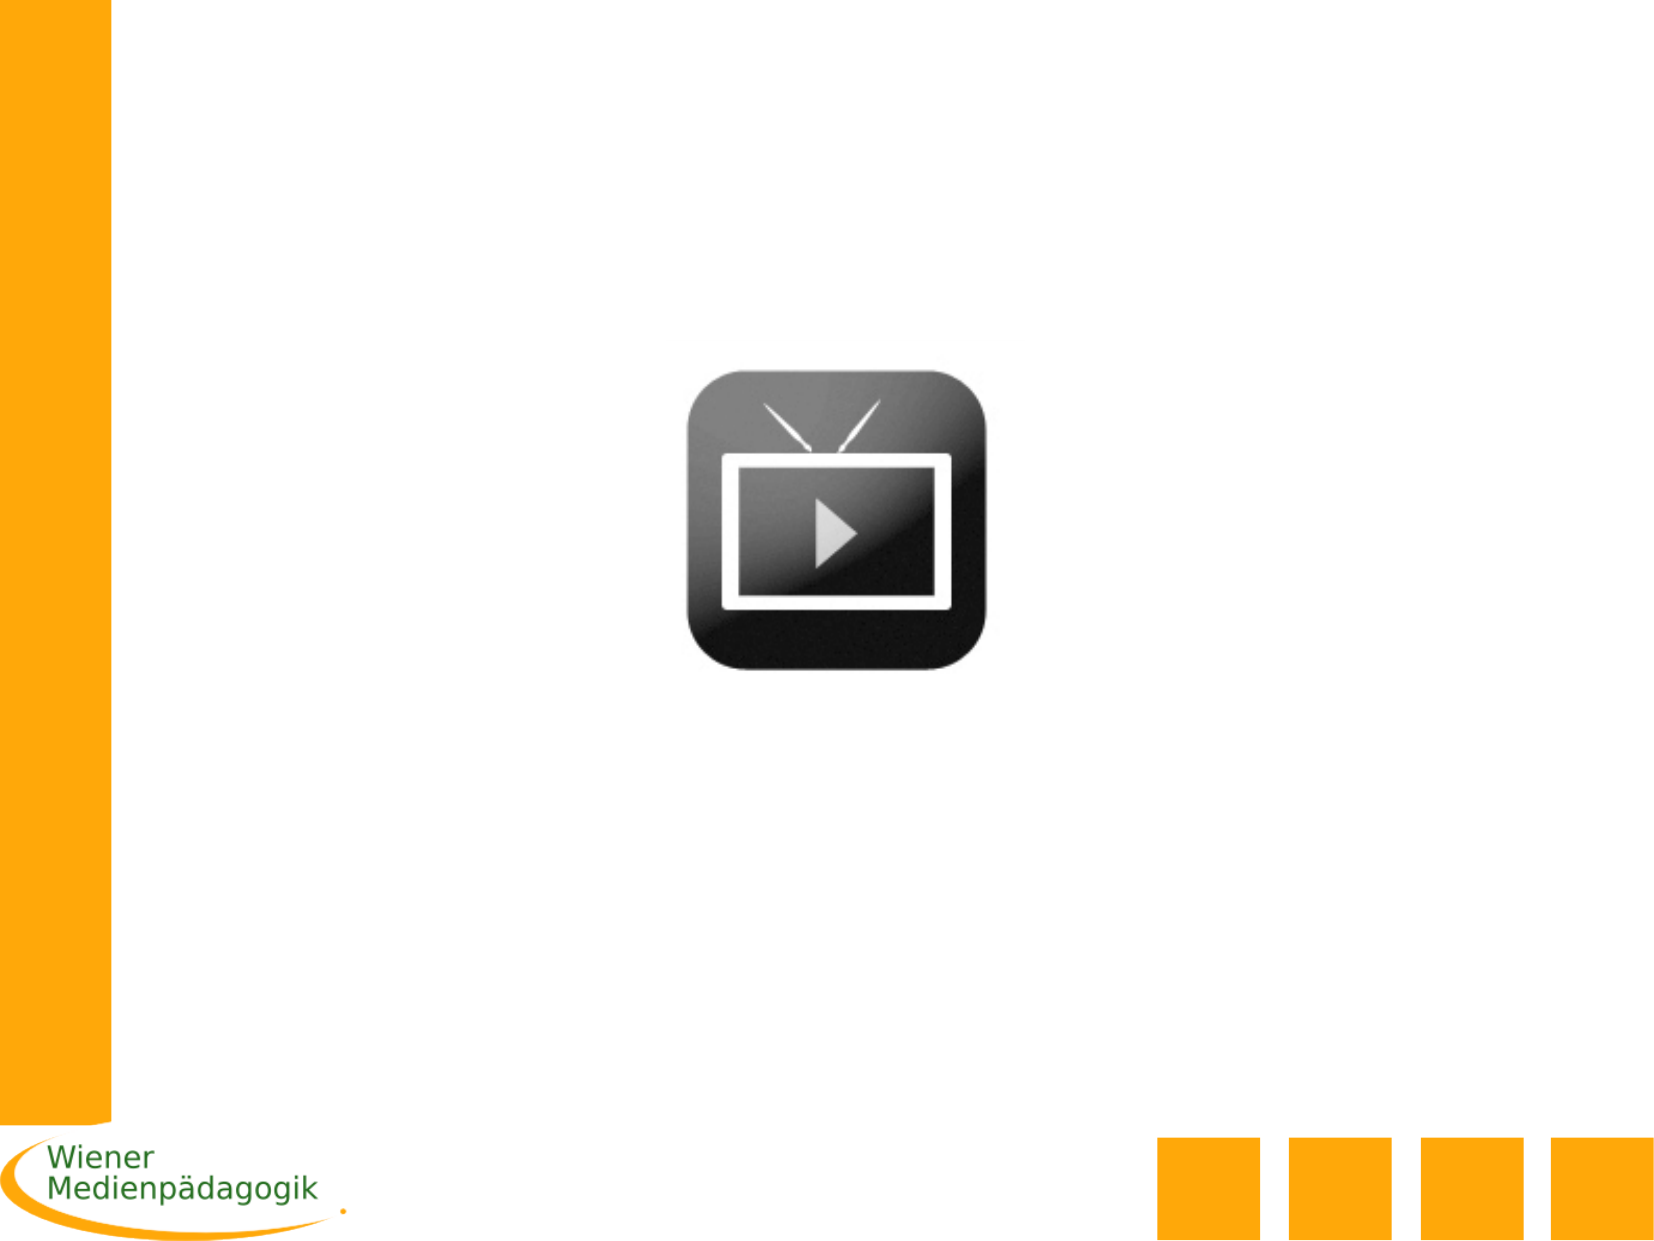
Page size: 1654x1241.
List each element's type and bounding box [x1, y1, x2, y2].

picture [666, 339, 1025, 694]
picture [0, 1114, 398, 1241]
